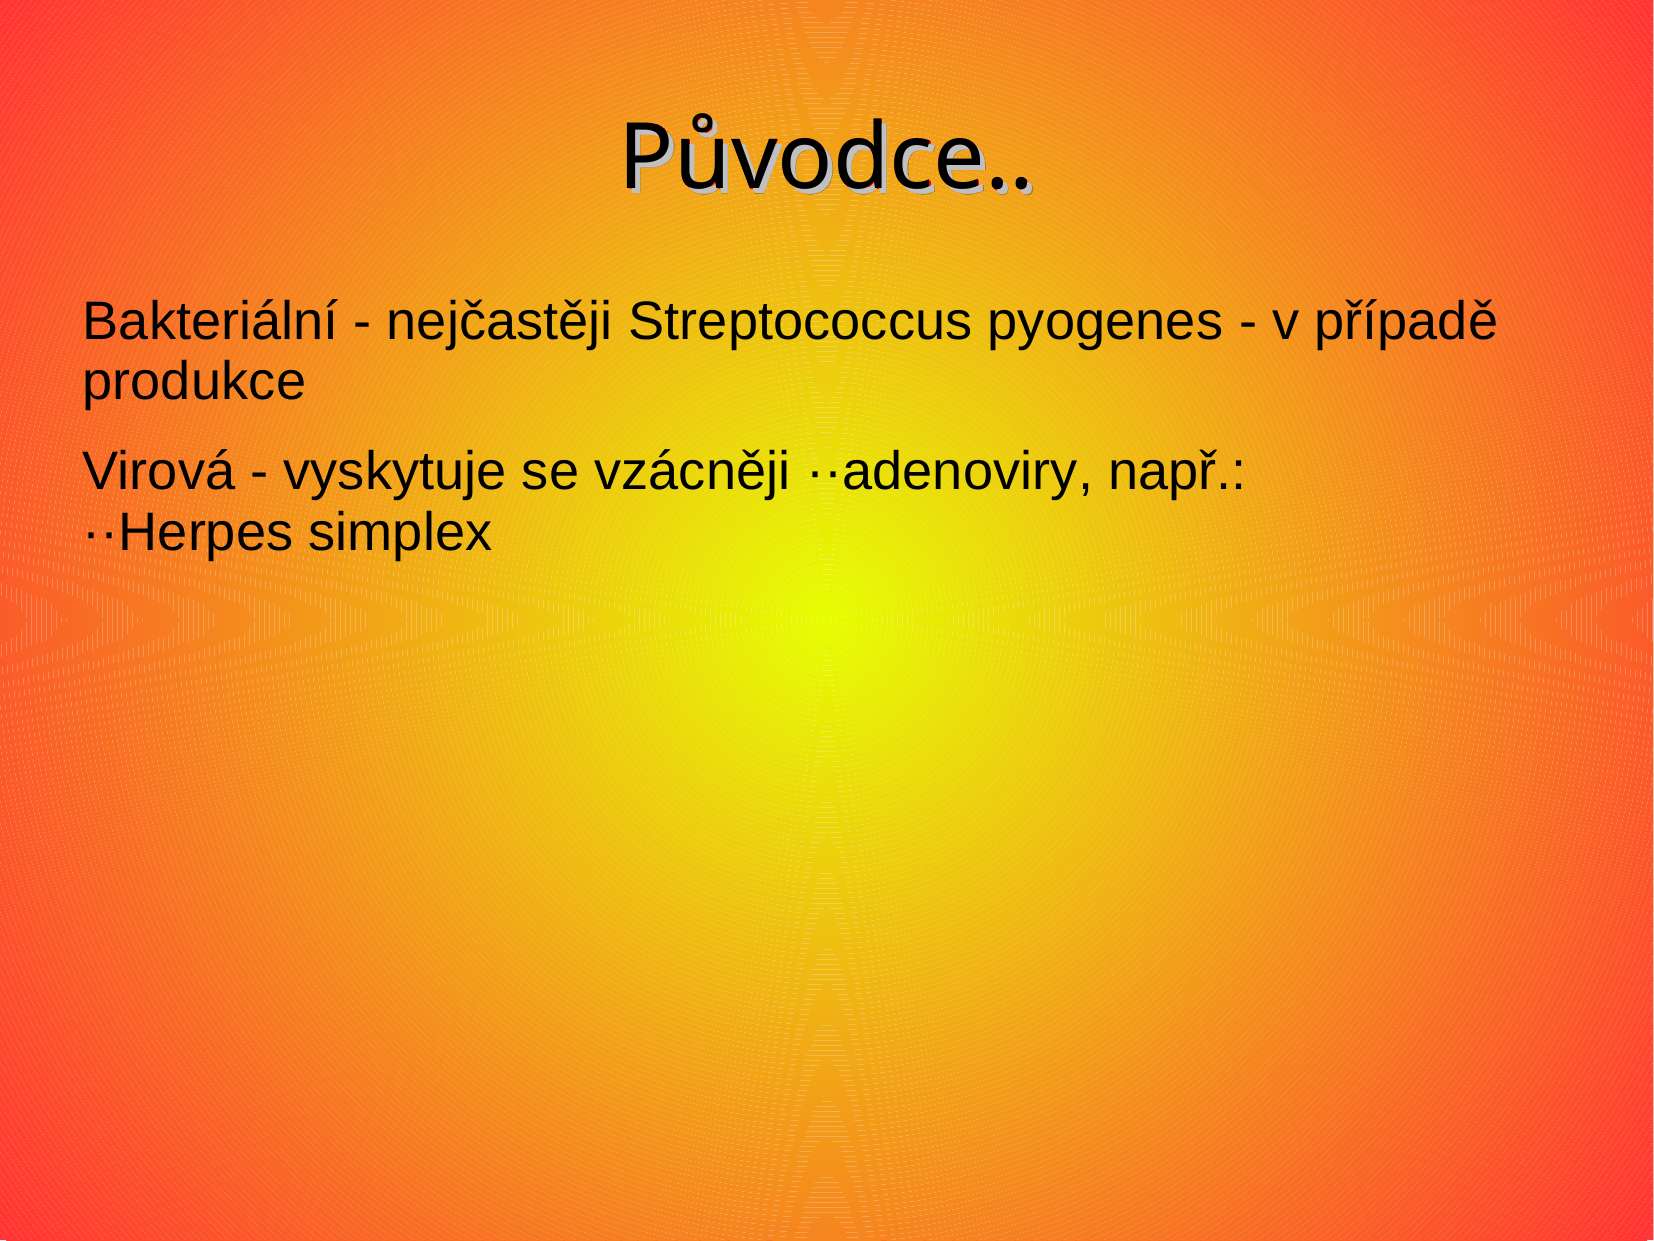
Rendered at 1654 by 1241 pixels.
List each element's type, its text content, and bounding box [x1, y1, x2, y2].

list Bakteriální - nejčastěji Streptococcus pyogenes - v případě produkce Virová - vyskytuje se vzácněji ··adenoviry, např.: ··Herpes simplex [82, 290, 1571, 666]
chart [82, 717, 1571, 1109]
title Původce.. [82, 56, 1571, 250]
